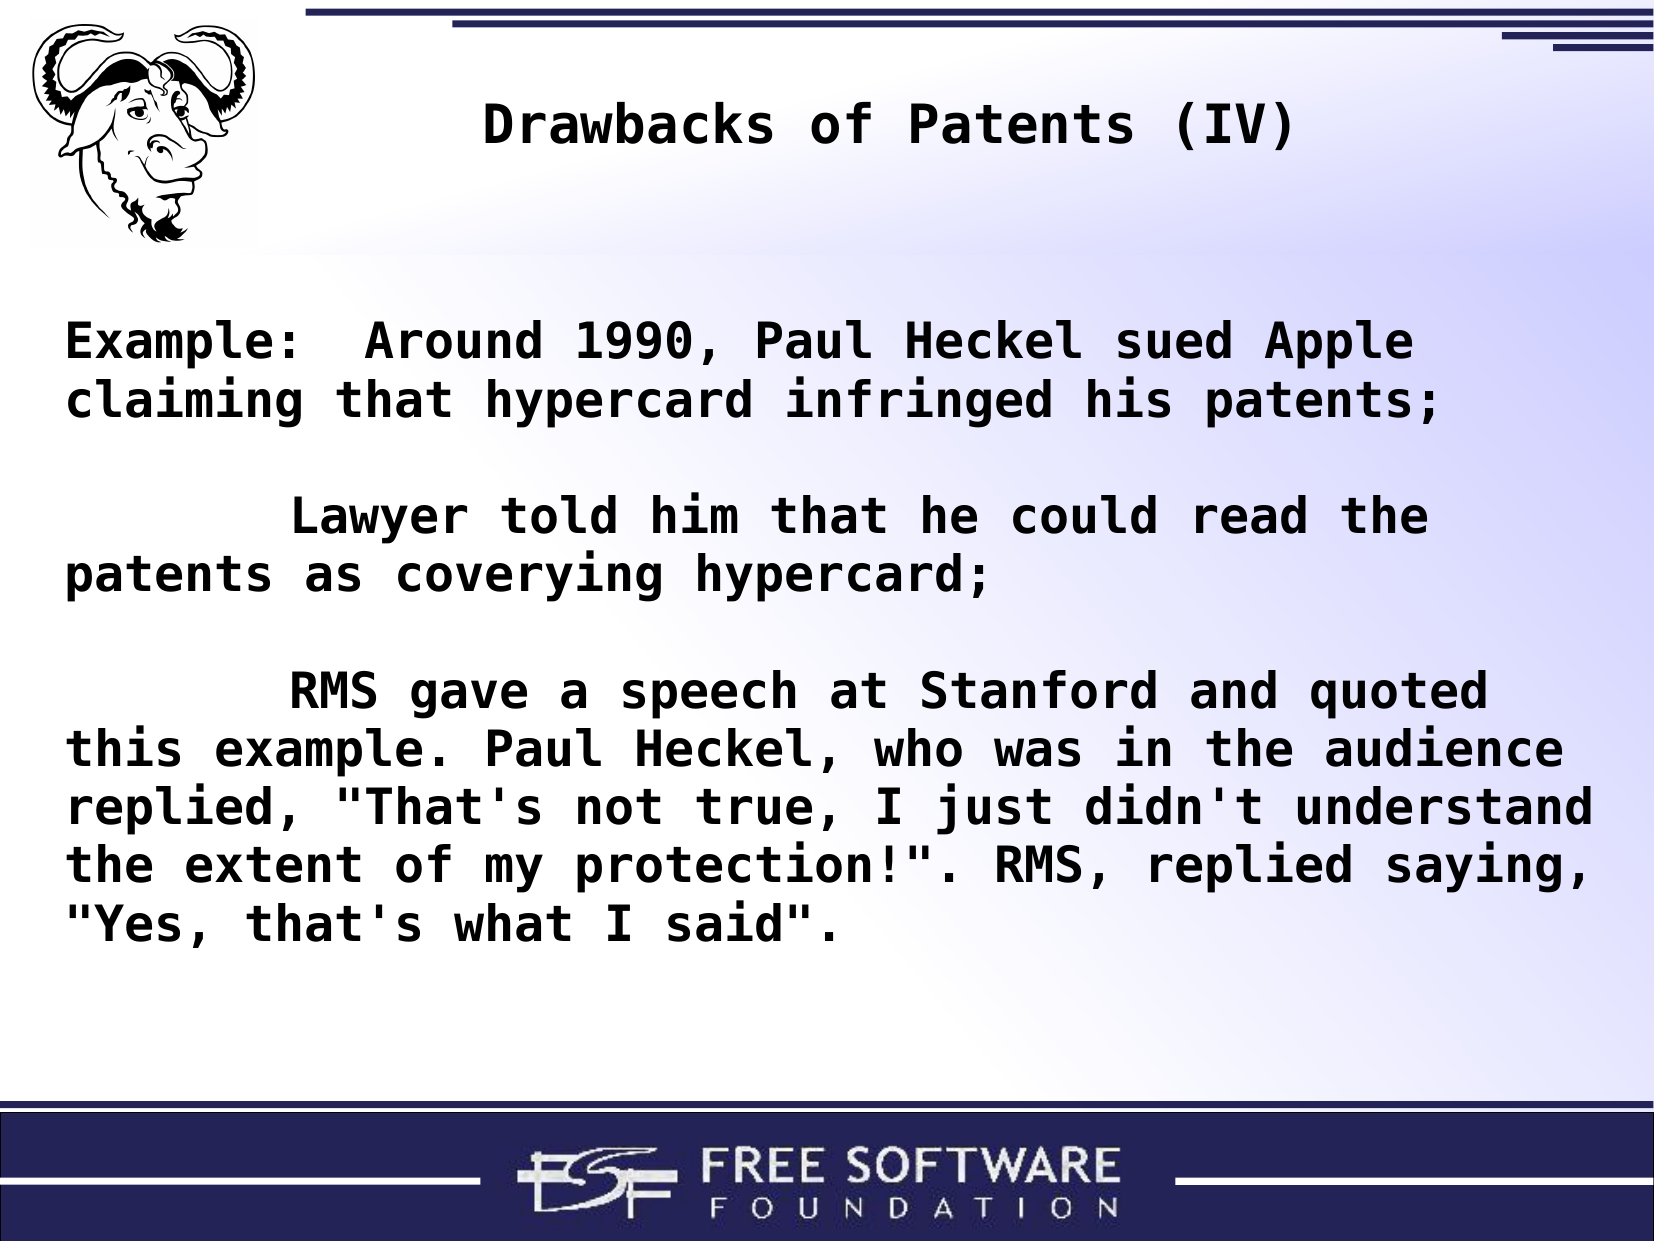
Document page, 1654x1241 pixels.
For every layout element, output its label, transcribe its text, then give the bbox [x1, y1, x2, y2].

text_box [0, 0, 1654, 1241]
picture [29, 18, 258, 248]
text_box Drawbacks of Patents (IV) [317, 93, 1468, 157]
picture [494, 1119, 1156, 1241]
text_box Example: Around 1990, Paul Heckel sued Apple claiming that hypercard infringed his patents; Lawyer told him that he could read the patents as coverying hypercard; RMS gave a speech at Stanford and quoted this example. Paul Heckel, who was in the audience replied, "That's not true, I just didn't understand the extent of my protection!". RMS, replied saying, "Yes, that's what I said". [64, 312, 1611, 1012]
